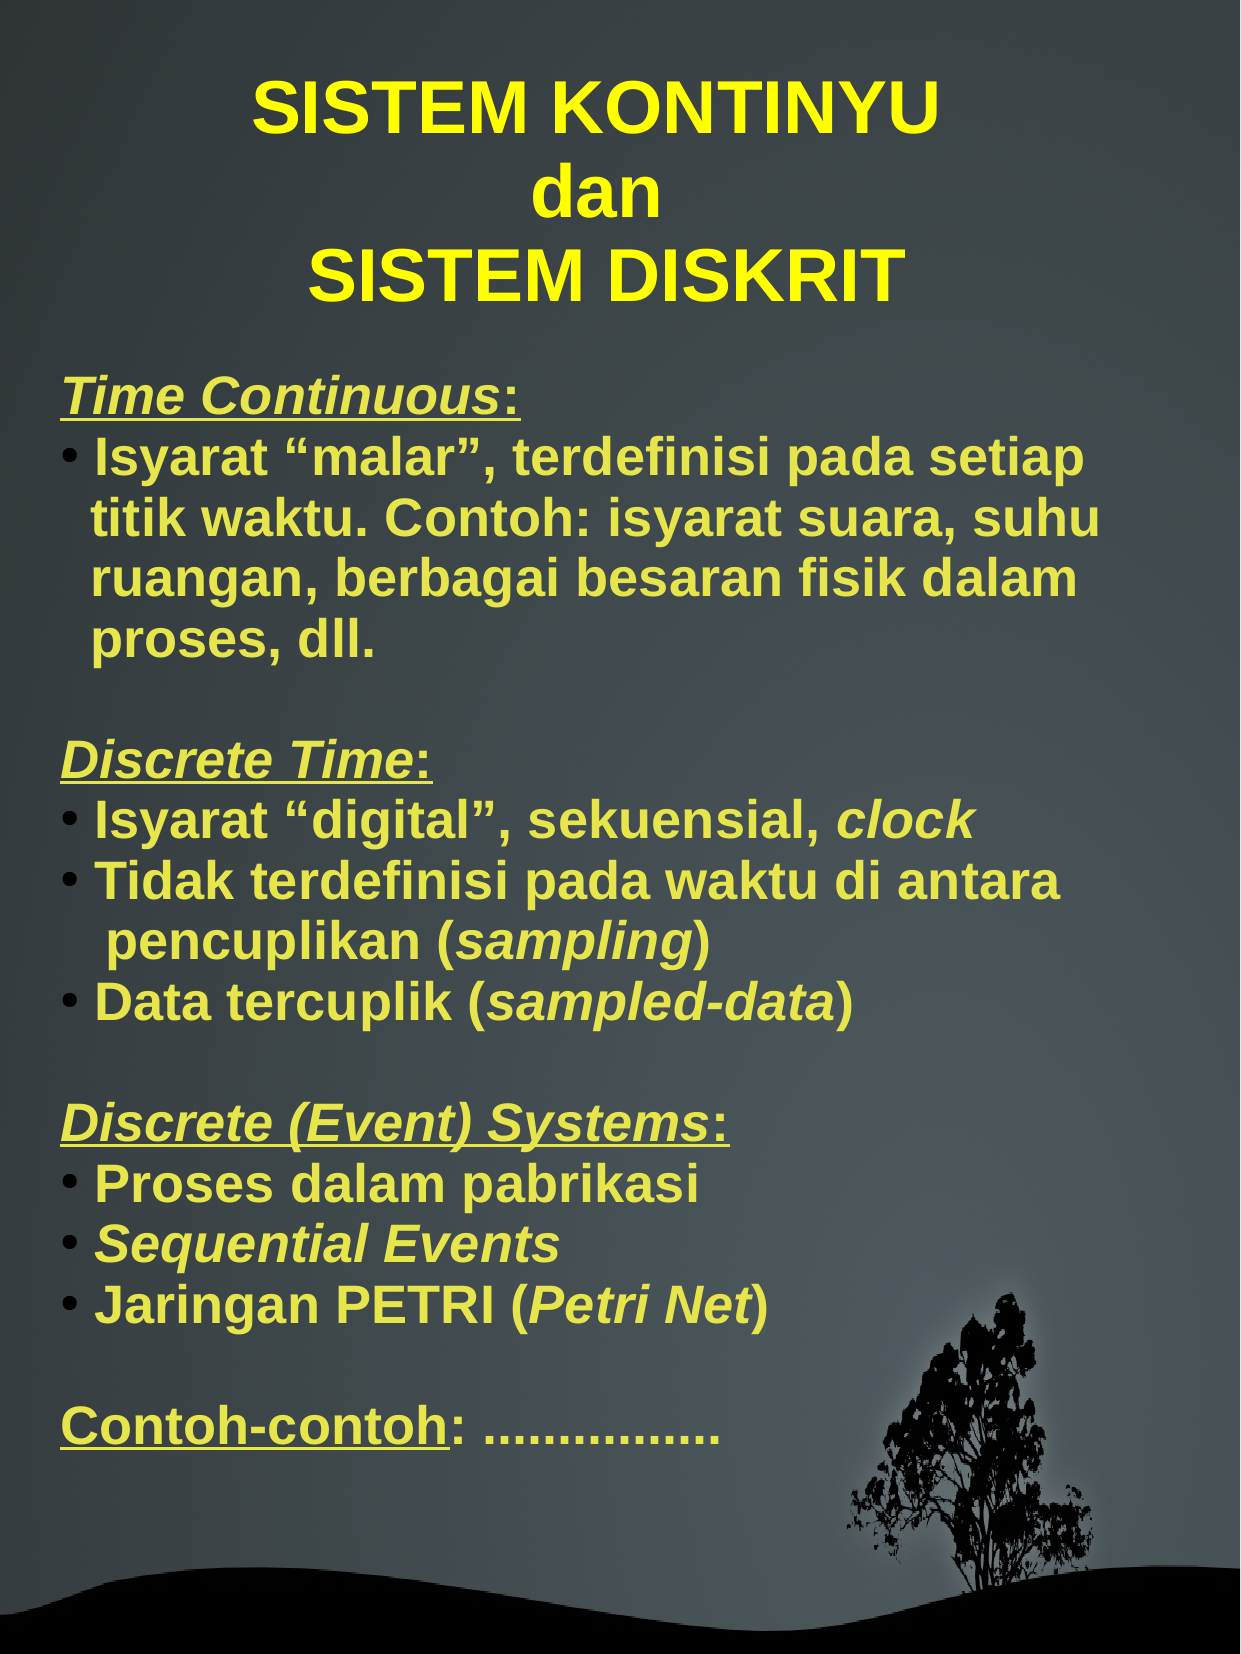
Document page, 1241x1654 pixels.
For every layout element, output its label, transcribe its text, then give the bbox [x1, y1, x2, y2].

picture [0, 0, 1241, 1654]
text_box SISTEM KONTINYU dan SISTEM DISKRIT [236, 58, 1004, 325]
text_box Time Continuous: Isyarat “malar”, terdefinisi pada setiap titik waktu. Contoh: isyarat suara, suhu ruangan, berbagai besaran fisik dalam proses, dll. Discrete Time: Isyarat “digital”, sekuensial, clock Tidak terdefinisi pada waktu di antara pencuplikan (sampling) Data tercuplik (sampled-data) Discrete (Event) Systems: Proses dalam pabrikasi Sequential Events Jaringan PETRI (Petri Net) Contoh-contoh: ................ [45, 358, 1134, 1464]
